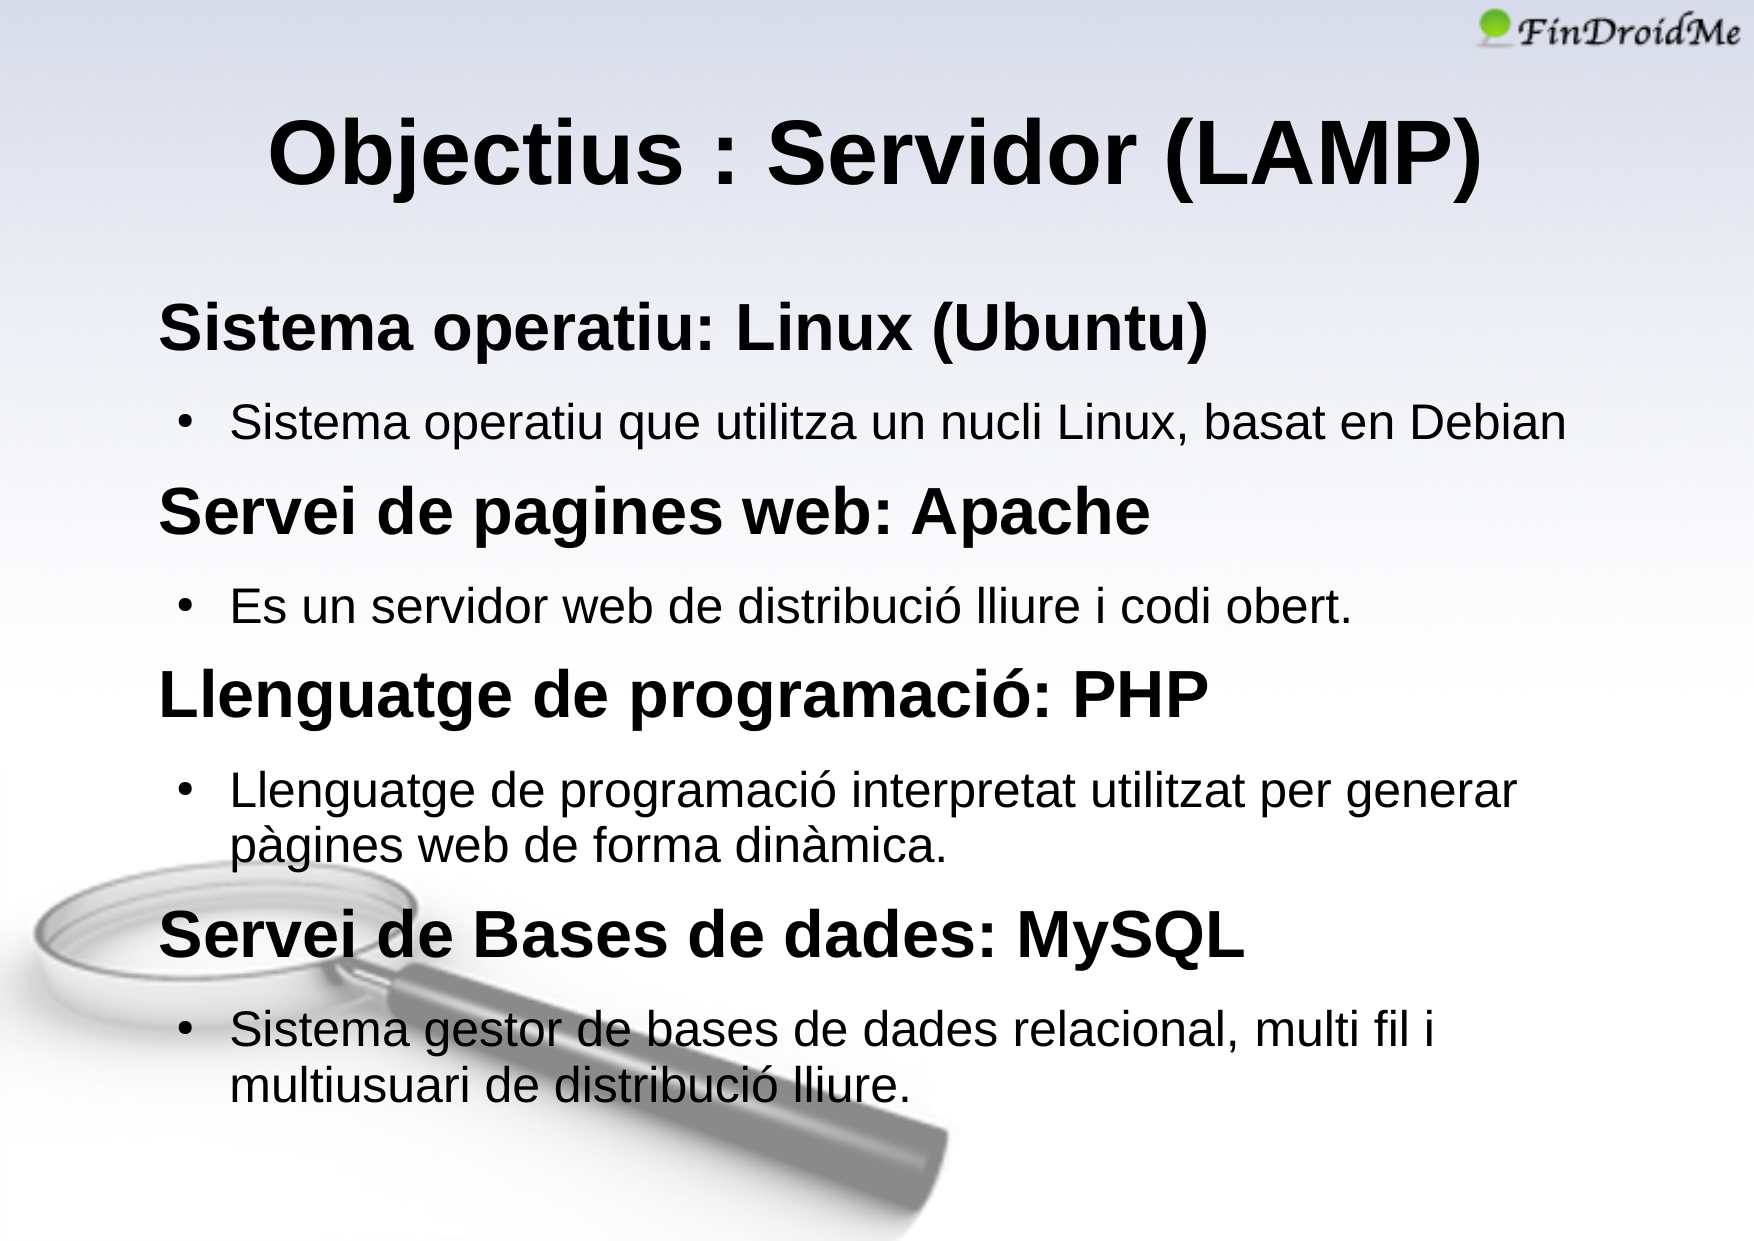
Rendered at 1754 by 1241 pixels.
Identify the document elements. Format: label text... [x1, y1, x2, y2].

picture [0, 0, 1754, 1241]
title Objectius : Servidor (LAMP) [87, 49, 1667, 257]
list Sistema operatiu: Linux (Ubuntu) Sistema operatiu que utilitza un nucli Linux, basat en Debian Servei de pagines web: Apache Es un servidor web de distribució lliure i codi obert. Llenguatge de programació: PHP Llenguatge de programació interpretat utilitzat per generar pàgines web de forma dinàmica. Servei de Bases de dades: MySQL Sistema gestor de bases de dades relacional, multi fil i multiusuari de distribució lliure. [87, 290, 1667, 1152]
